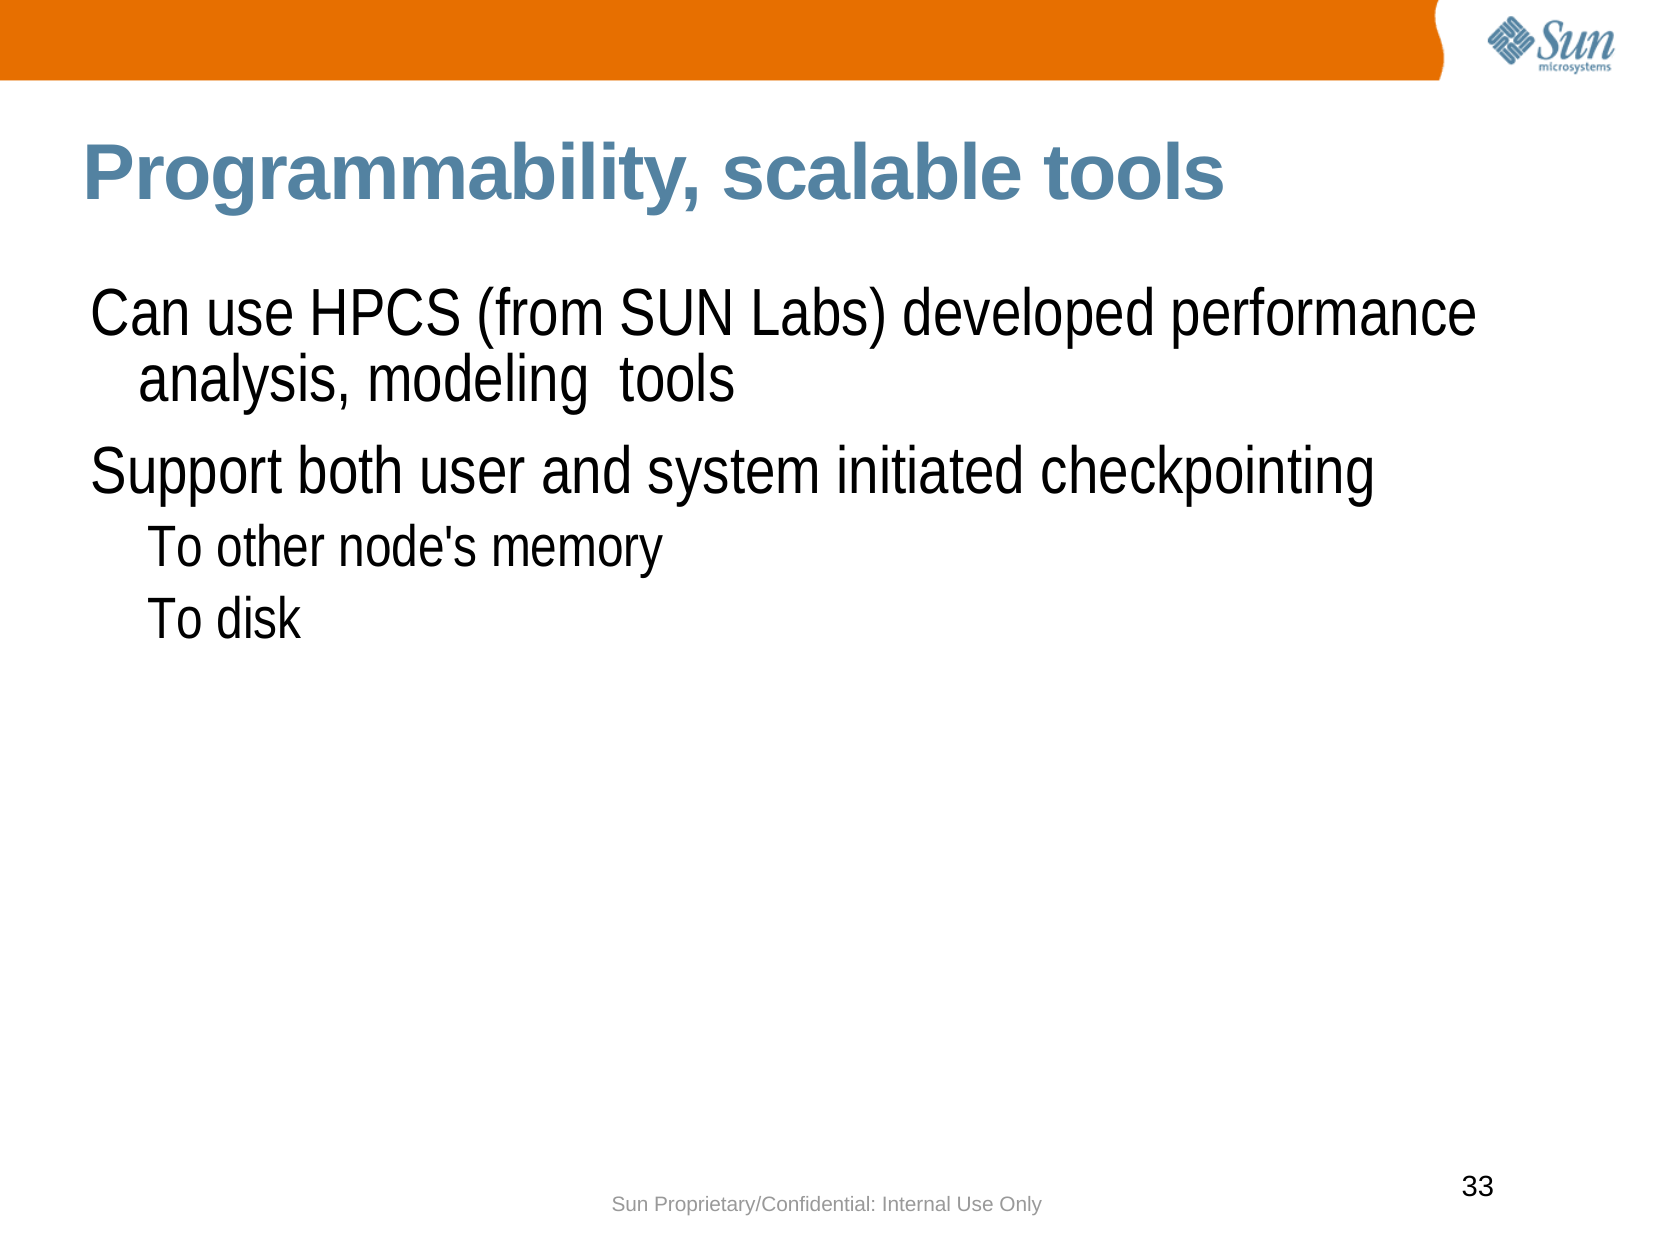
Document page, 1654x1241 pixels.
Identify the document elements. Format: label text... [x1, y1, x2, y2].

list Can use HPCS (from SUN Labs) developed performance analysis, modeling tools Support both user and system initiated checkpointing To other node's memory To disk [71, 283, 1545, 1121]
picture [0, 0, 1654, 83]
title Programmability, scalable tools [82, 135, 1585, 251]
